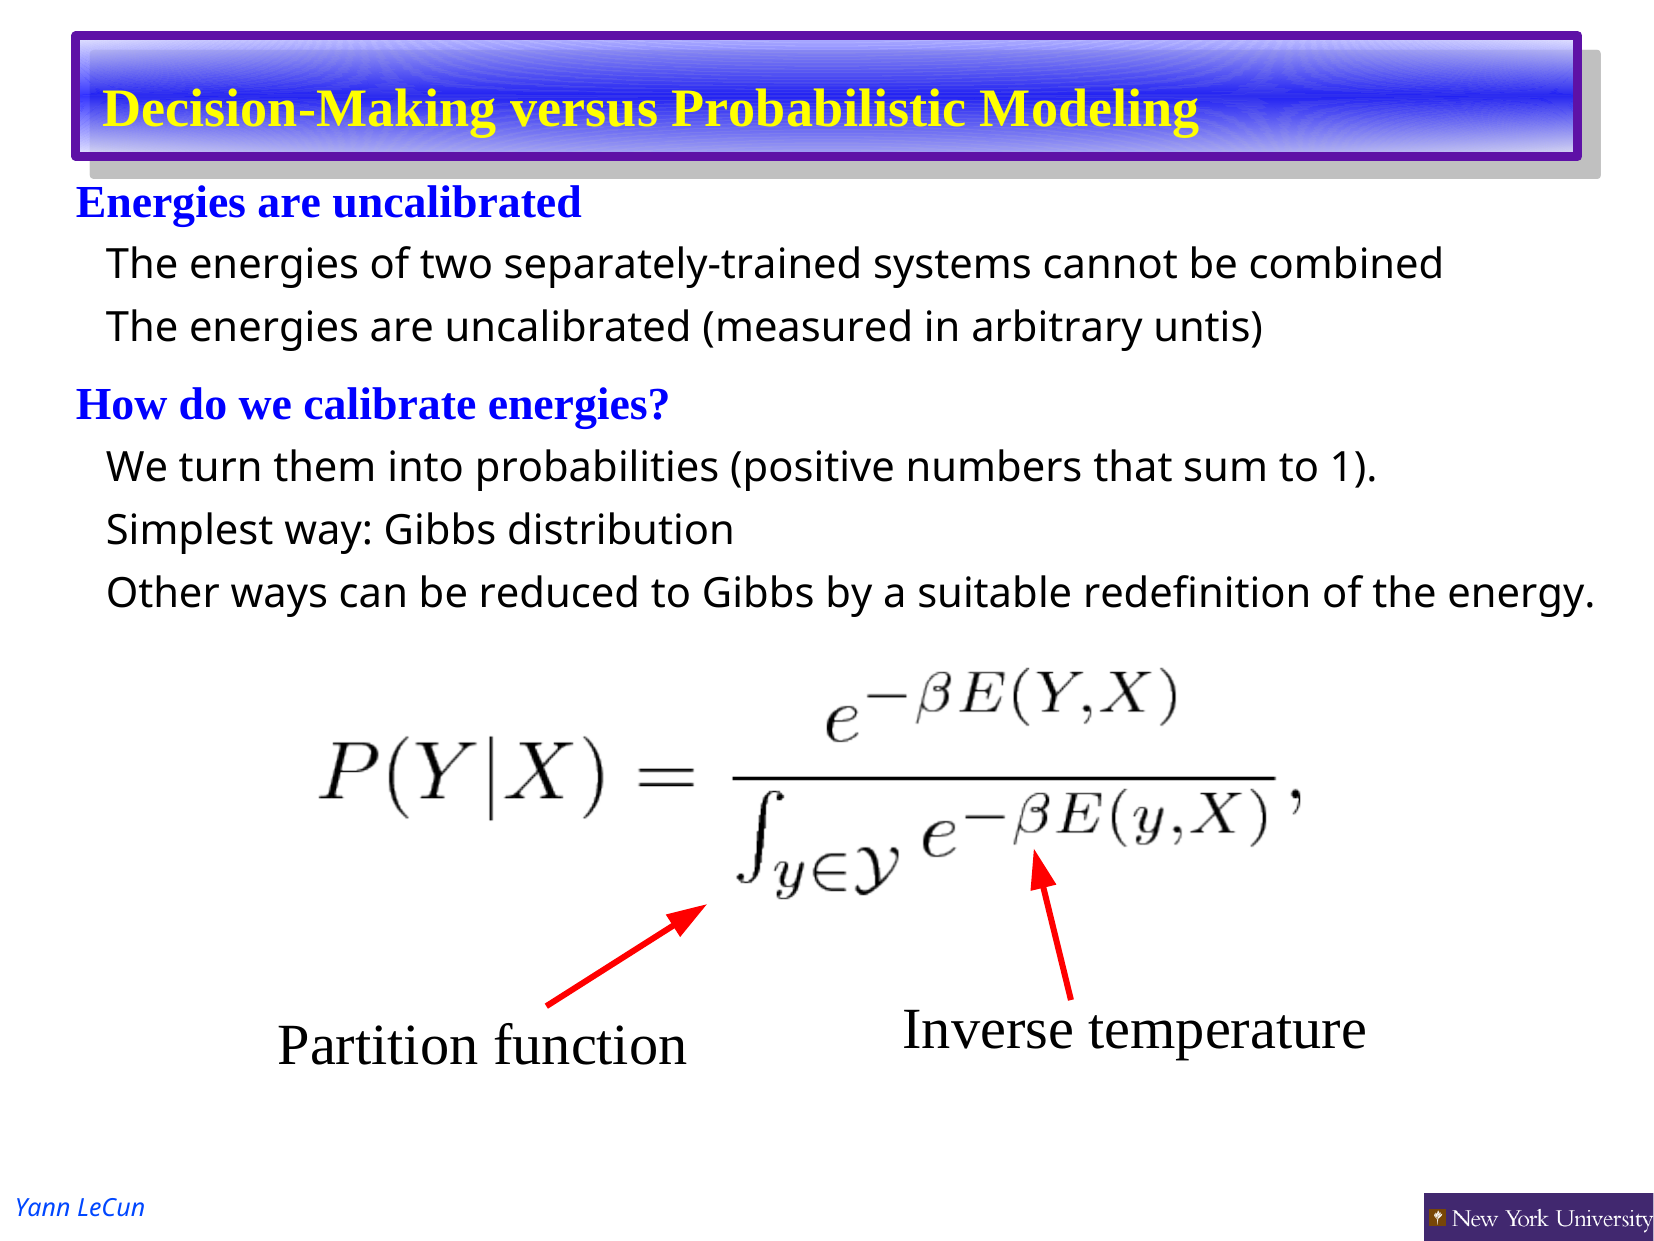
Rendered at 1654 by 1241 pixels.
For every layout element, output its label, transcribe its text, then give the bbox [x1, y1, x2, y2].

picture [311, 660, 1309, 908]
list Energies are uncalibrated The energies of two separately-trained systems cannot be combined The energies are uncalibrated (measured in arbitrary untis) How do we calibrate energies? We turn them into probabilities (positive numbers that sum to 1). Simplest way: Gibbs distribution Other ways can be reduced to Gibbs by a suitable redefinition of the energy. [75, 176, 1597, 692]
text_box Inverse temperature [902, 996, 1368, 1078]
text_box Partition function [277, 1012, 703, 1093]
picture [1424, 1193, 1654, 1241]
title Decision-Making versus Probabilistic Modeling [75, 35, 1578, 157]
